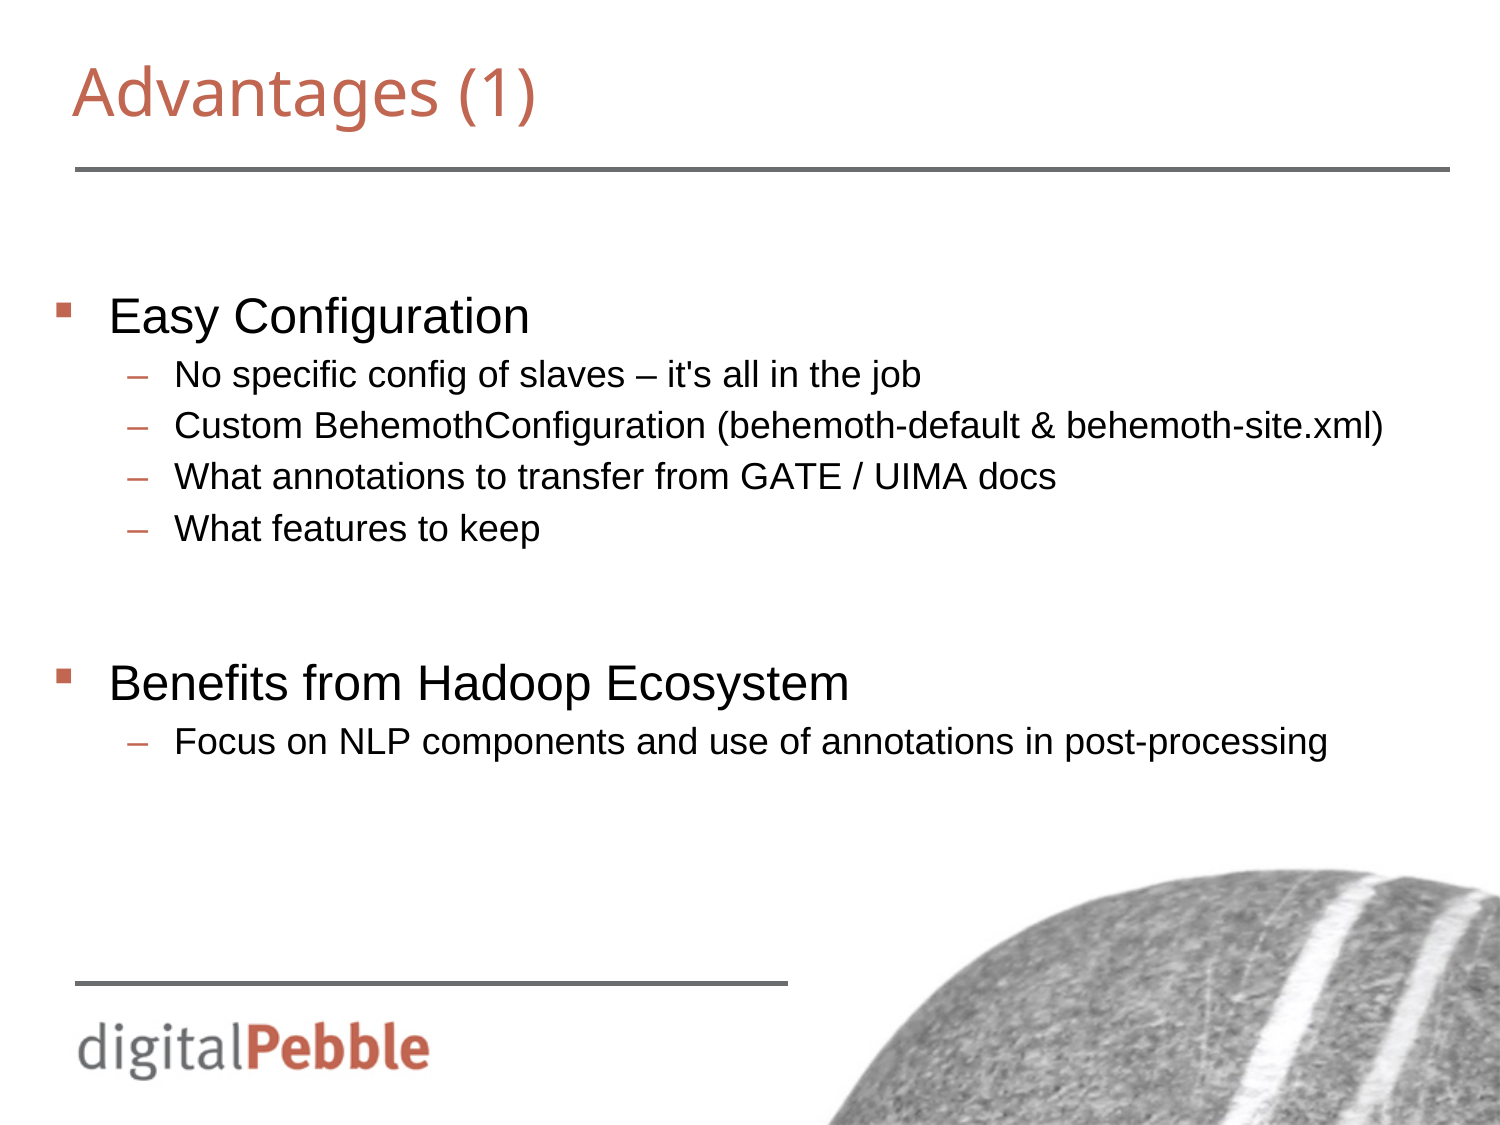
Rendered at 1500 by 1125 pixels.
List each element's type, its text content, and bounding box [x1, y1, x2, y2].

title Advantages (1) [57, 37, 1438, 174]
picture [0, 0, 1500, 1125]
list Easy Configuration No specific config of slaves – it's all in the job Custom BehemothConfiguration (behemoth-default & behemoth-site.xml) What annotations to transfer from GATE / UIMA docs What features to keep Benefits from Hadoop Ecosystem Focus on NLP components and use of annotations in post-processing [37, 212, 1418, 945]
